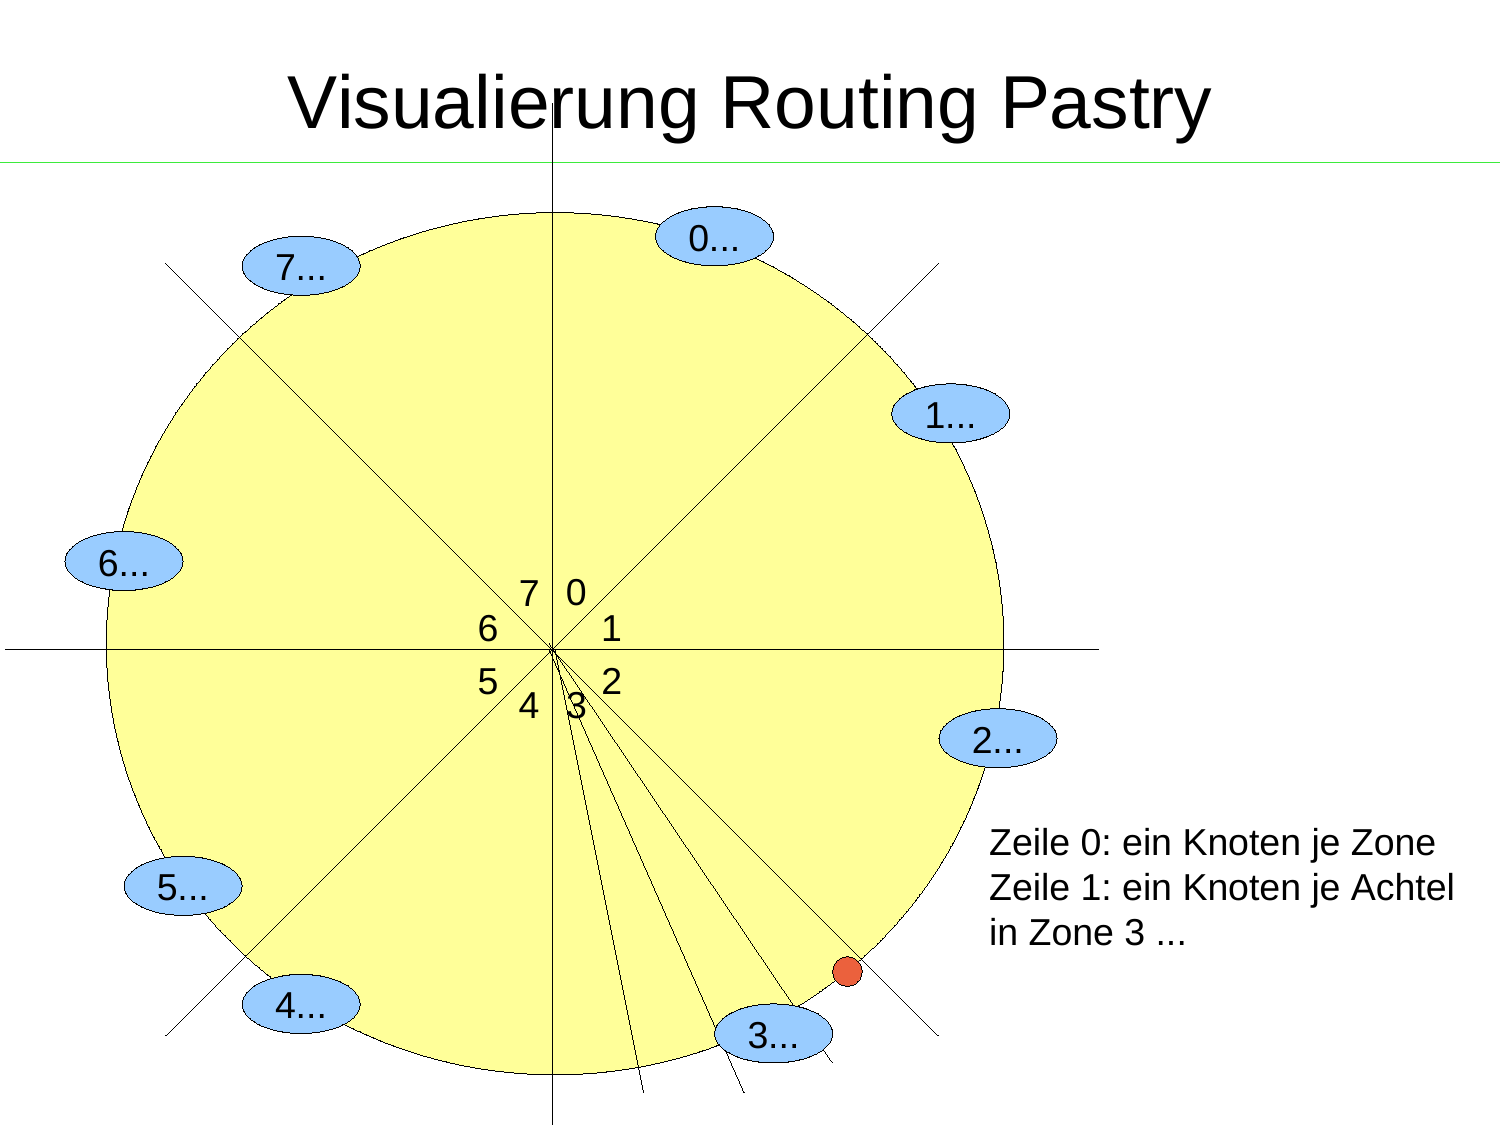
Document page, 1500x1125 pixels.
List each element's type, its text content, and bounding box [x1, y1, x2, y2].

text_box [106, 212, 552, 649]
text_box 2... [938, 708, 1058, 768]
text_box 4 [504, 673, 555, 734]
text_box 1... [891, 383, 1010, 443]
text_box 1 [586, 596, 637, 649]
text_box 5 [462, 657, 514, 710]
title Visualierung Routing Pastry [75, 57, 1426, 148]
text_box 4... [242, 974, 361, 1034]
text_box [106, 650, 552, 1075]
text_box 3 [555, 673, 602, 734]
text_box [553, 650, 1004, 1075]
text_box 7... [242, 236, 361, 296]
text_box Zeile 0: ein Knoten je Zone Zeile 1: ein Knoten je Achtel in Zone 3 ... [974, 810, 1500, 961]
text_box 5... [124, 856, 243, 916]
text_box 0 [555, 561, 602, 621]
text_box 6 [462, 596, 514, 657]
text_box 6... [64, 531, 184, 591]
text_box 7 [504, 561, 555, 622]
text_box [514, 622, 552, 649]
text_box 2 [586, 649, 637, 710]
text_box [553, 650, 586, 673]
text_box 0... [655, 206, 774, 266]
text_box [553, 212, 1004, 649]
text_box 3... [714, 1003, 833, 1063]
text_box [514, 650, 552, 673]
text_box [553, 621, 586, 649]
